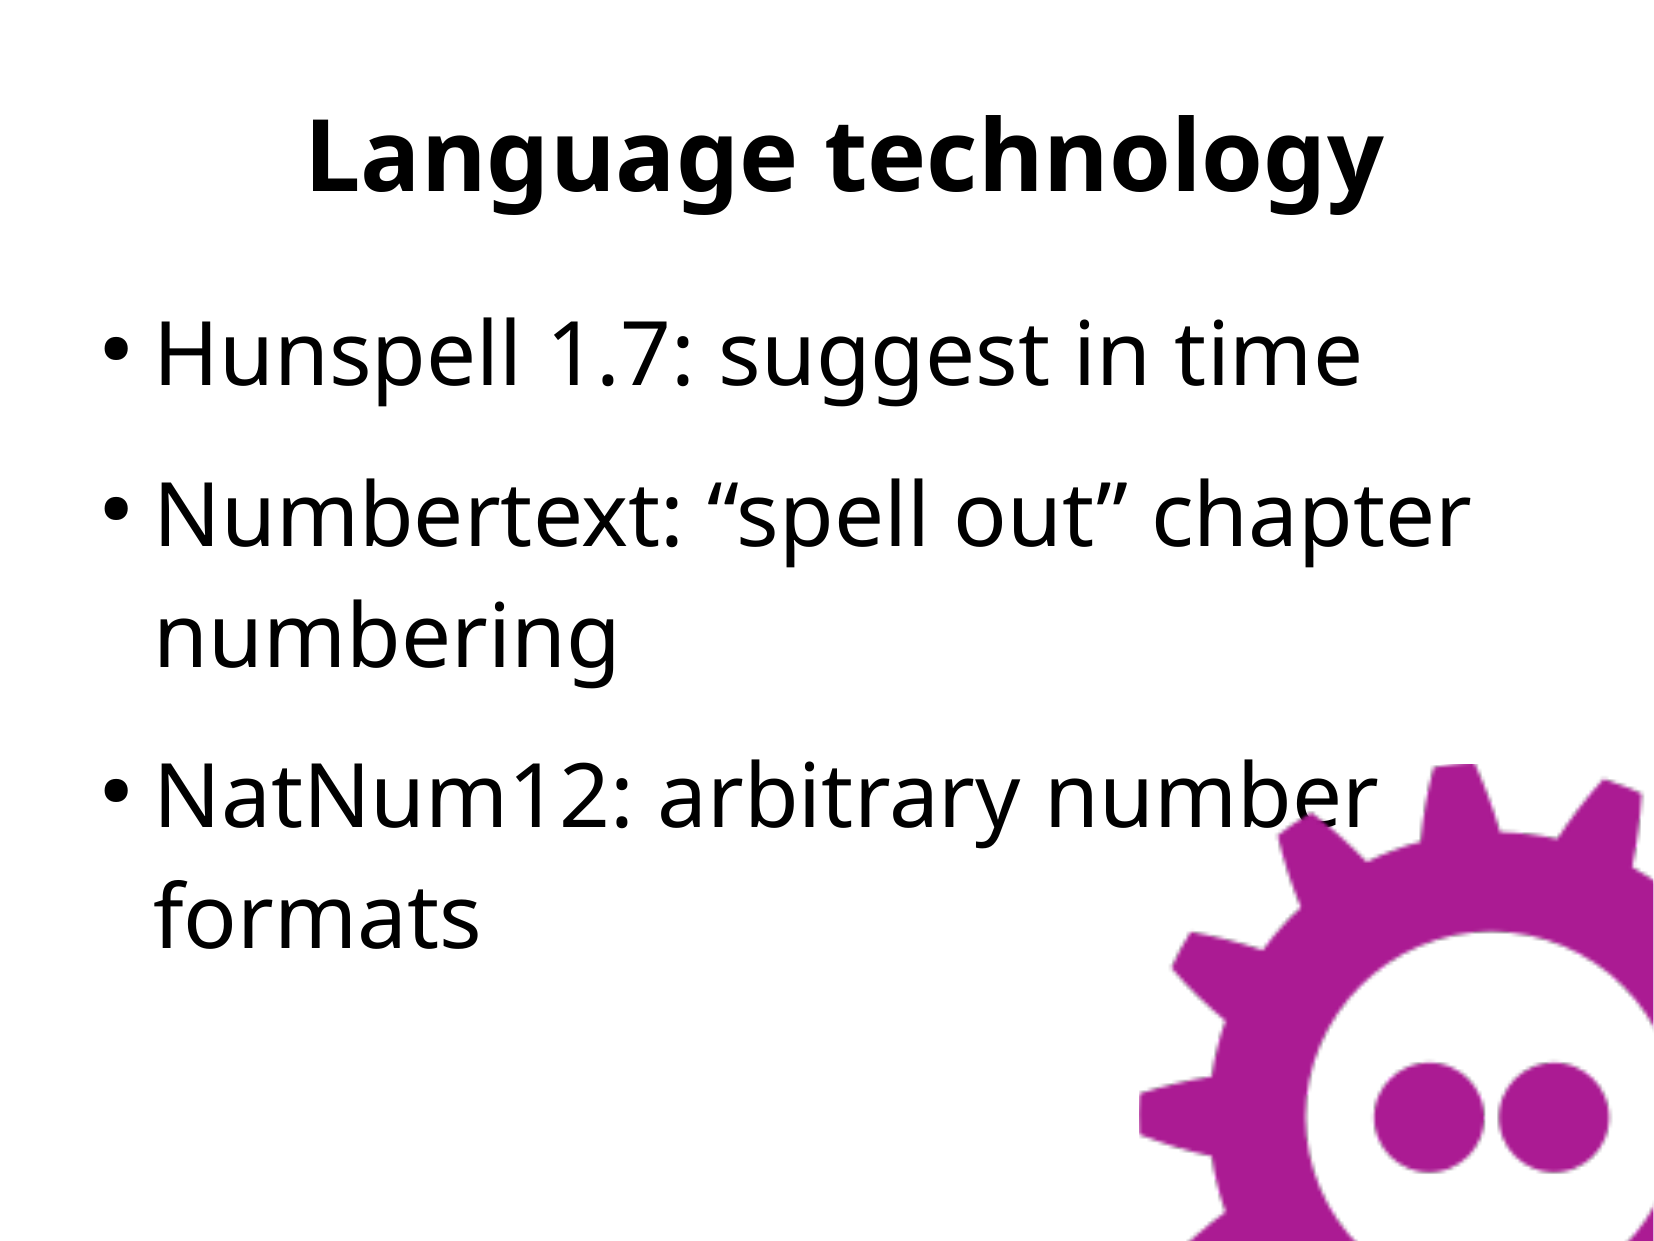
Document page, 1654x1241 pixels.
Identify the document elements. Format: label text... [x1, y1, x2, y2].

picture [1139, 764, 1654, 1241]
list Hunspell 1.7: suggest in time Numbertext: “spell out” chapter numbering NatNum12: arbitrary number formats [82, 290, 1571, 1010]
title Language technology [47, 36, 1642, 270]
